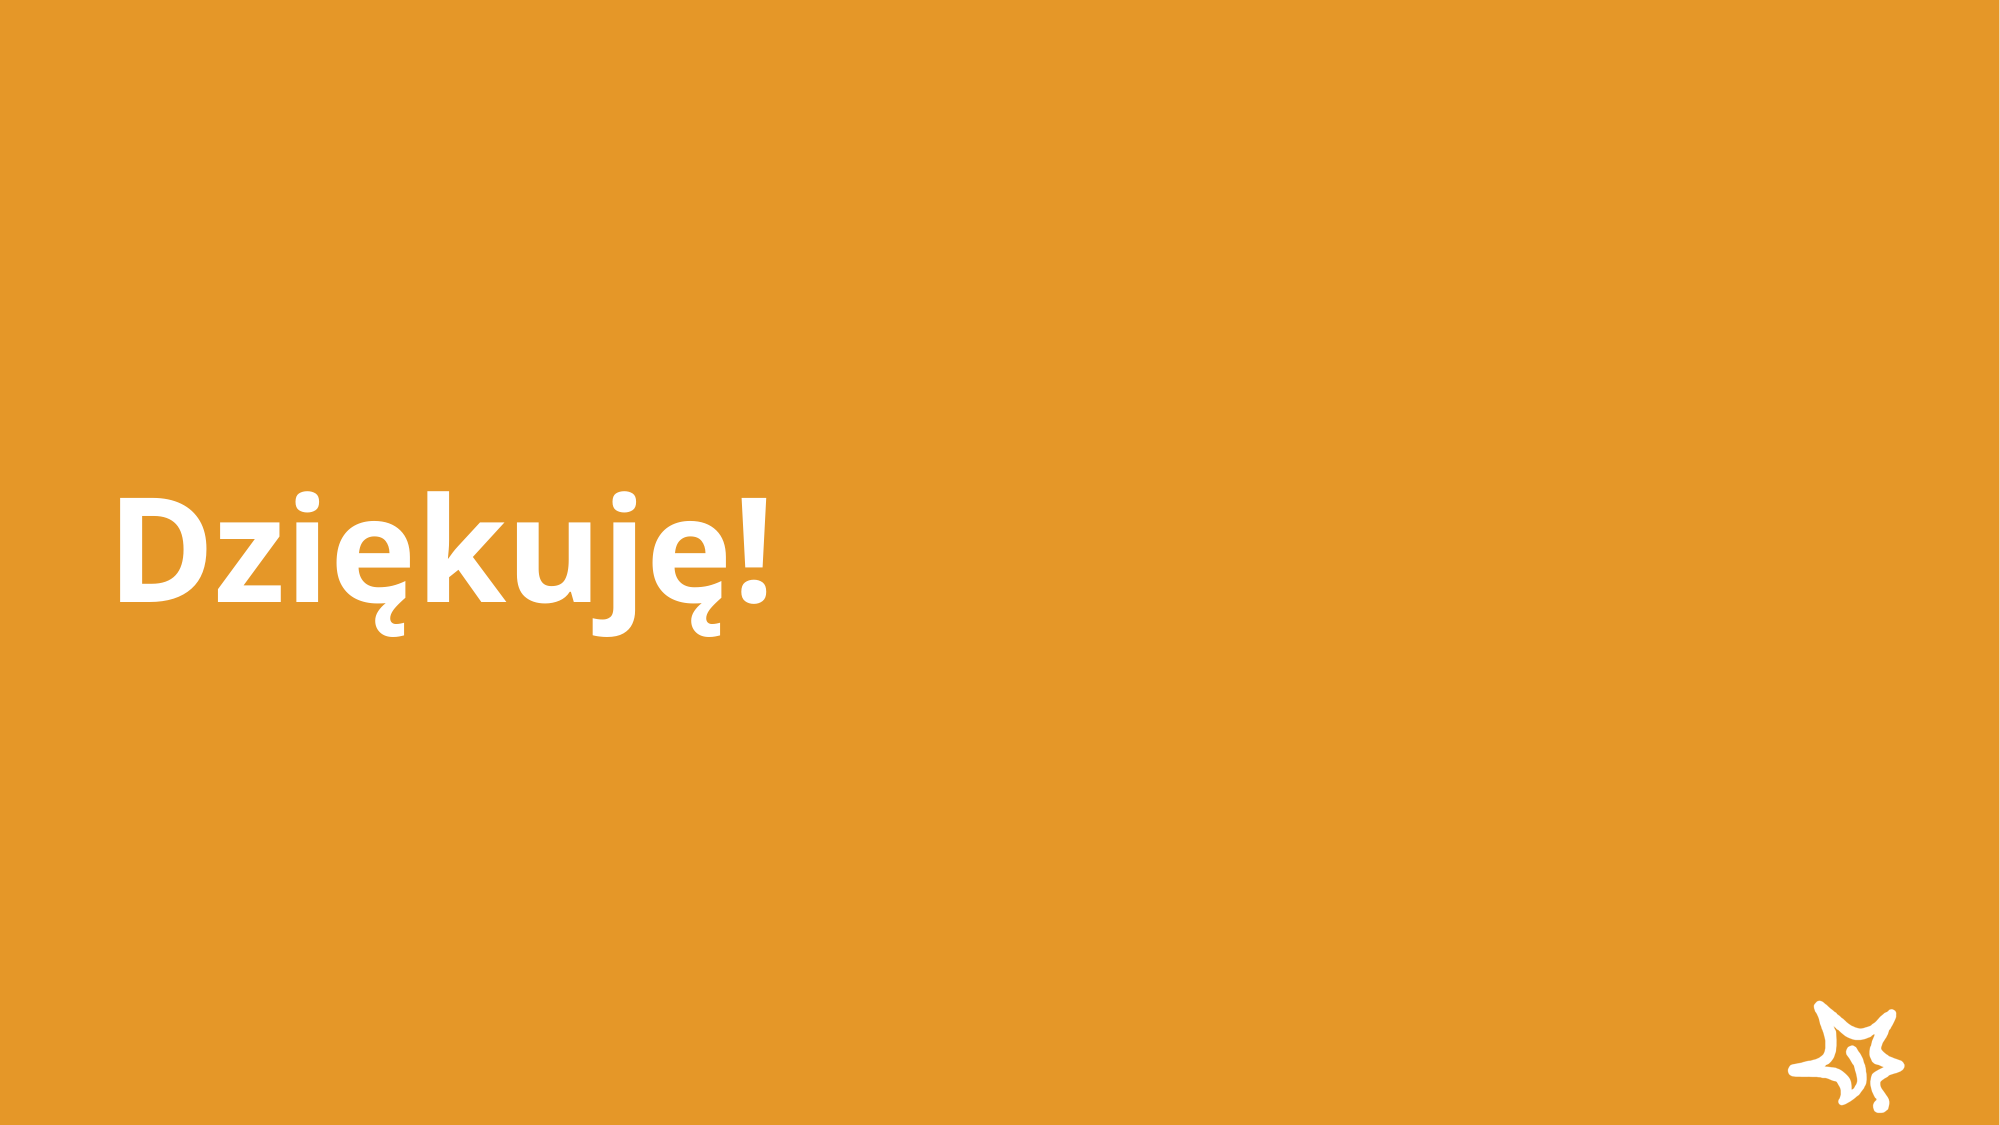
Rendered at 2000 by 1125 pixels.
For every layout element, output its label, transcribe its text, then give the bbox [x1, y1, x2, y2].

picture [1785, 995, 1906, 1116]
title Dziękuję! [107, 98, 1500, 994]
